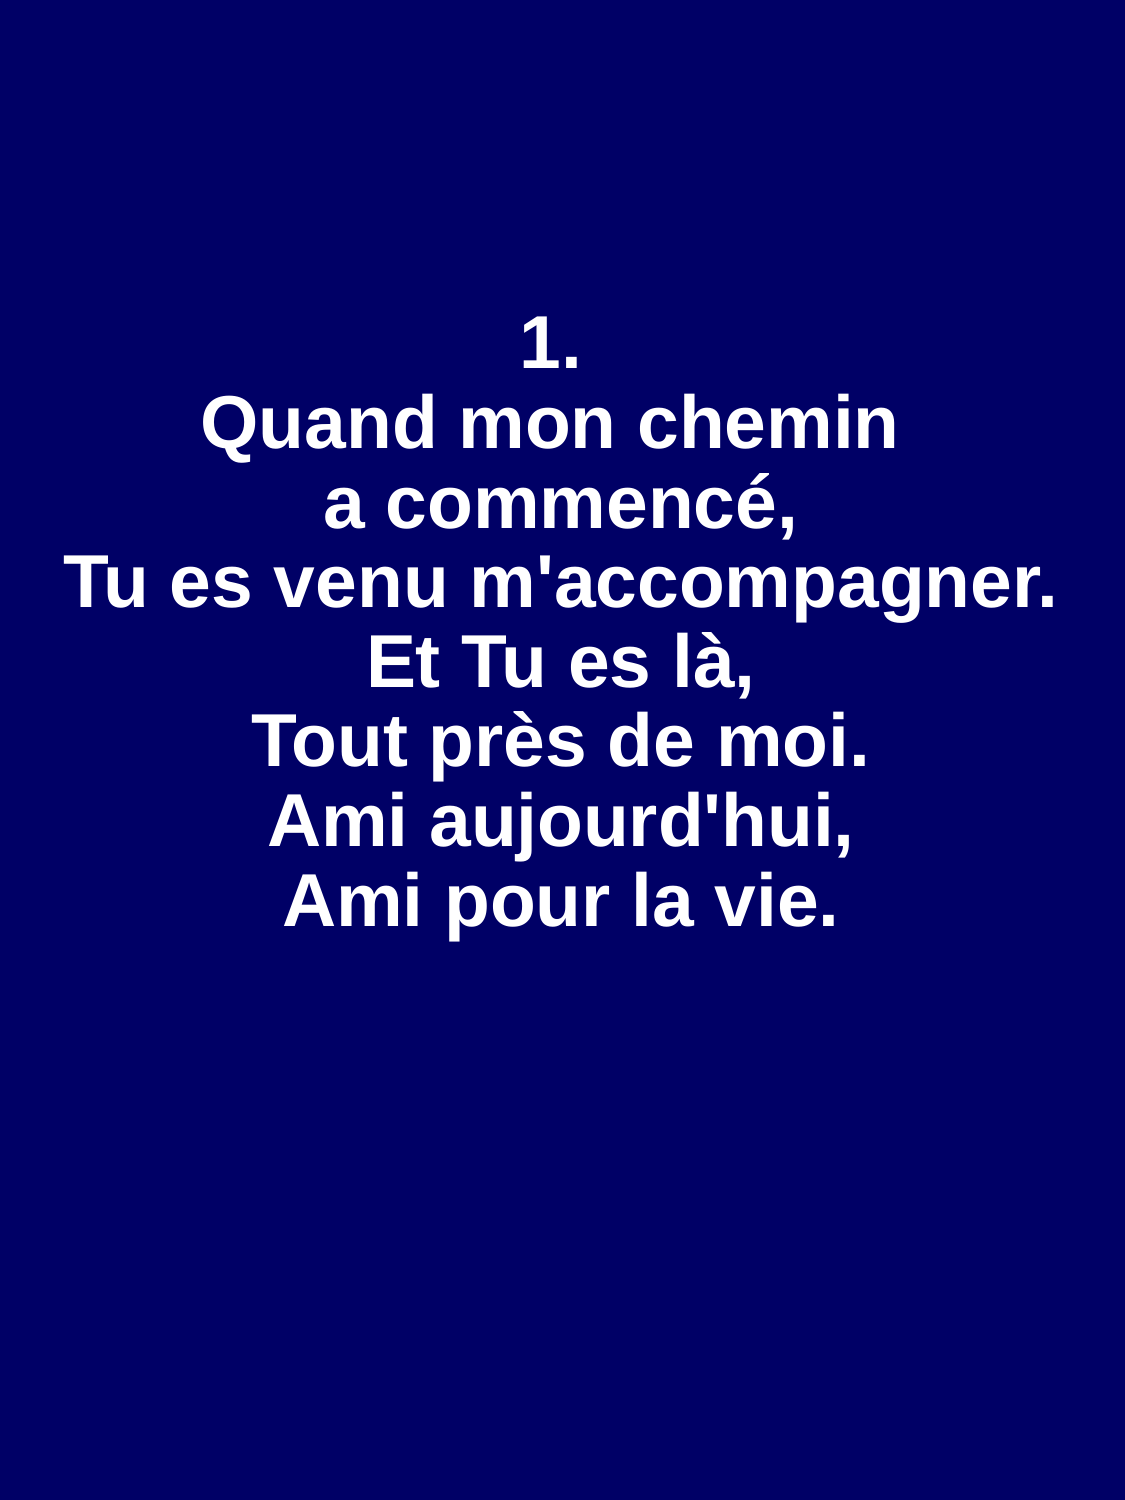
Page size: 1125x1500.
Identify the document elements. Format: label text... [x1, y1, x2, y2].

text_box 1. Quand mon chemin a commencé, Tu es venu m'accompagner. Et Tu es là, Tout près de moi. Ami aujourd'hui, Ami pour la vie. [11, 35, 1110, 1441]
